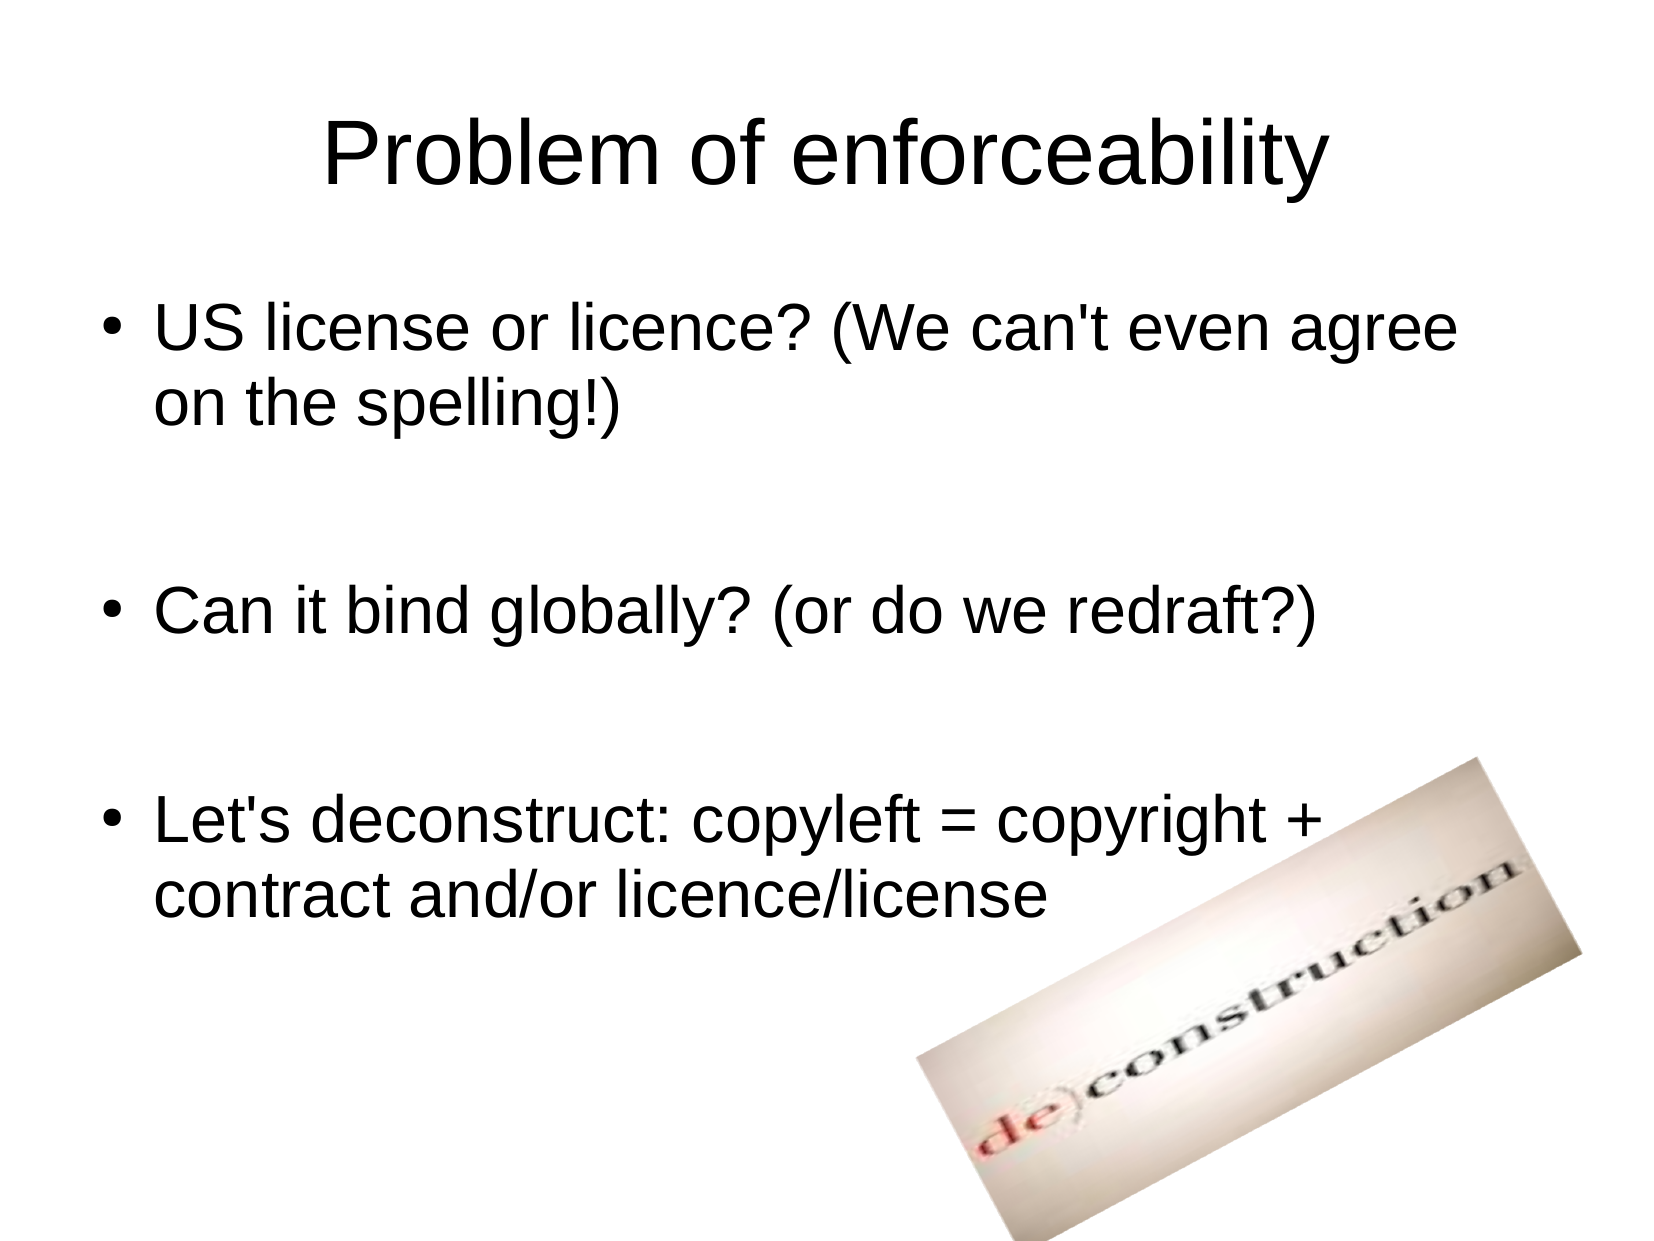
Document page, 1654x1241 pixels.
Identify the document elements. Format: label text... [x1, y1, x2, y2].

picture [914, 755, 1583, 1241]
title Problem of enforceability [82, 49, 1571, 257]
list US license or licence? (We can't even agree on the spelling!) Can it bind globally? (or do we redraft?) Let's deconstruct: copyleft = copyright + contract and/or licence/license [82, 290, 1538, 1010]
